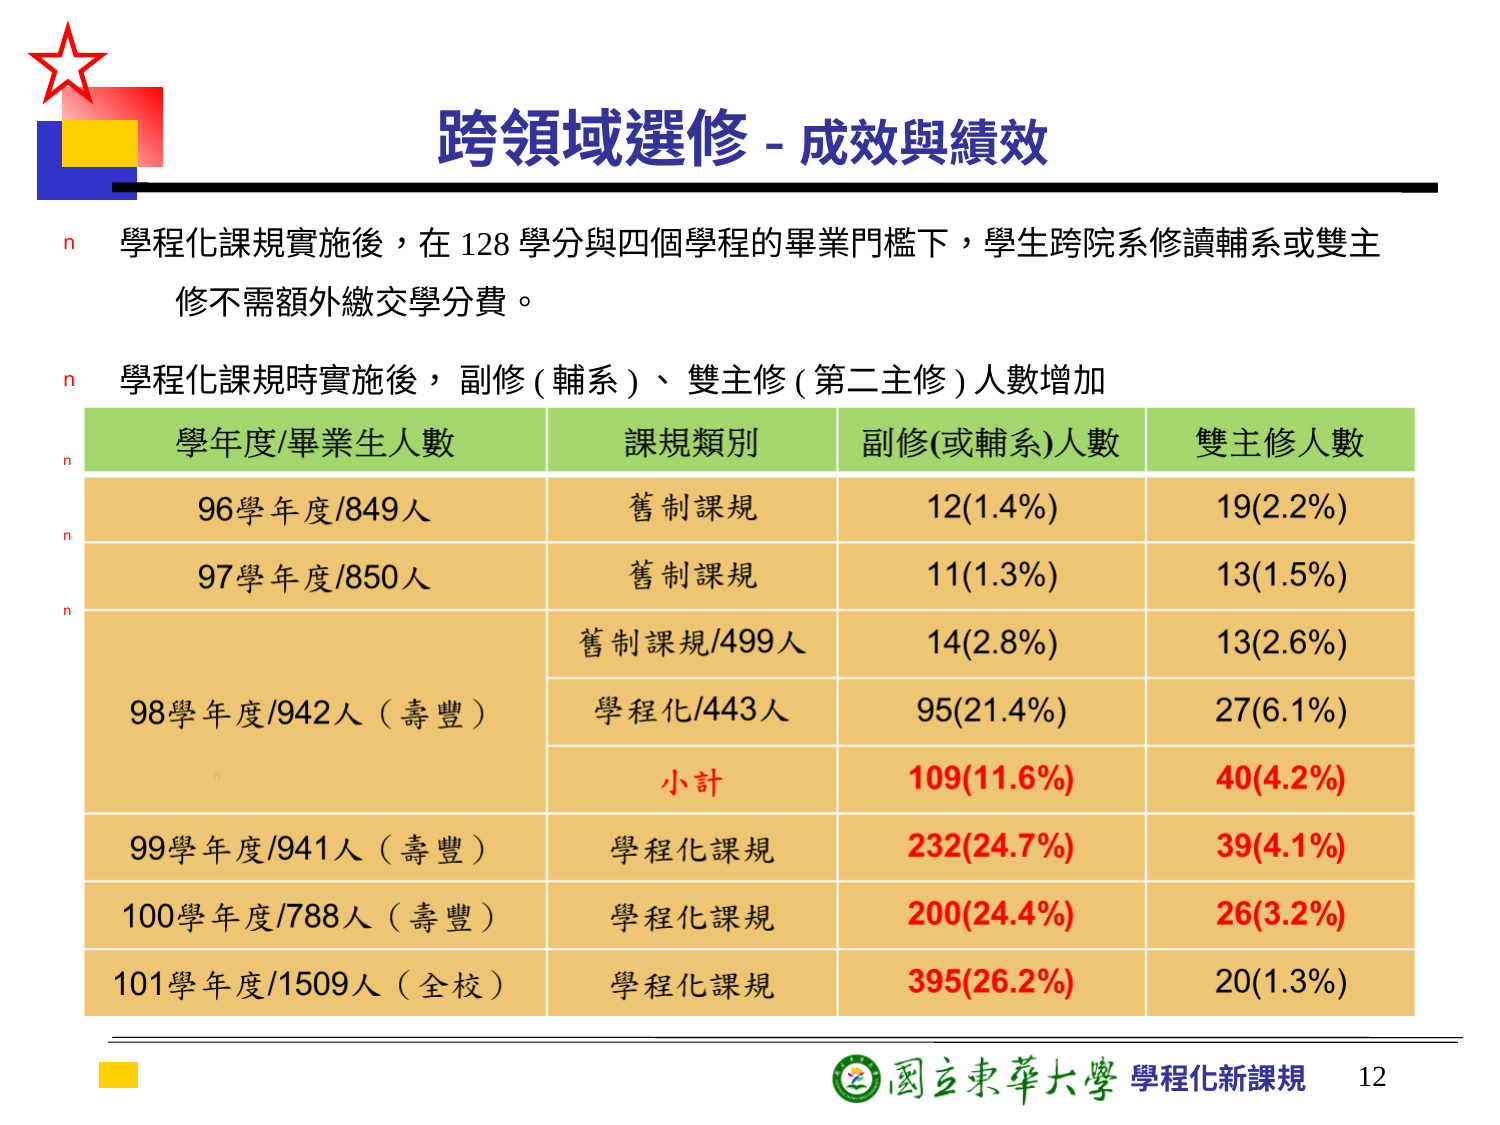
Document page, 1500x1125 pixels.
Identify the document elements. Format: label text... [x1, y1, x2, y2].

text_box 12 [1342, 1050, 1468, 1101]
title 跨領域選修-成效與績效 [127, 69, 1360, 182]
picture [83, 407, 1416, 1024]
list 學程化課規實施後，在128學分與四個學程的畢業門檻下，學生跨院系修讀輔系或雙主修不需額外繳交學分費。 學程化課規時實施後， 副修(輔系)、 雙主修(第二主修)人數增加 [48, 194, 1422, 1033]
